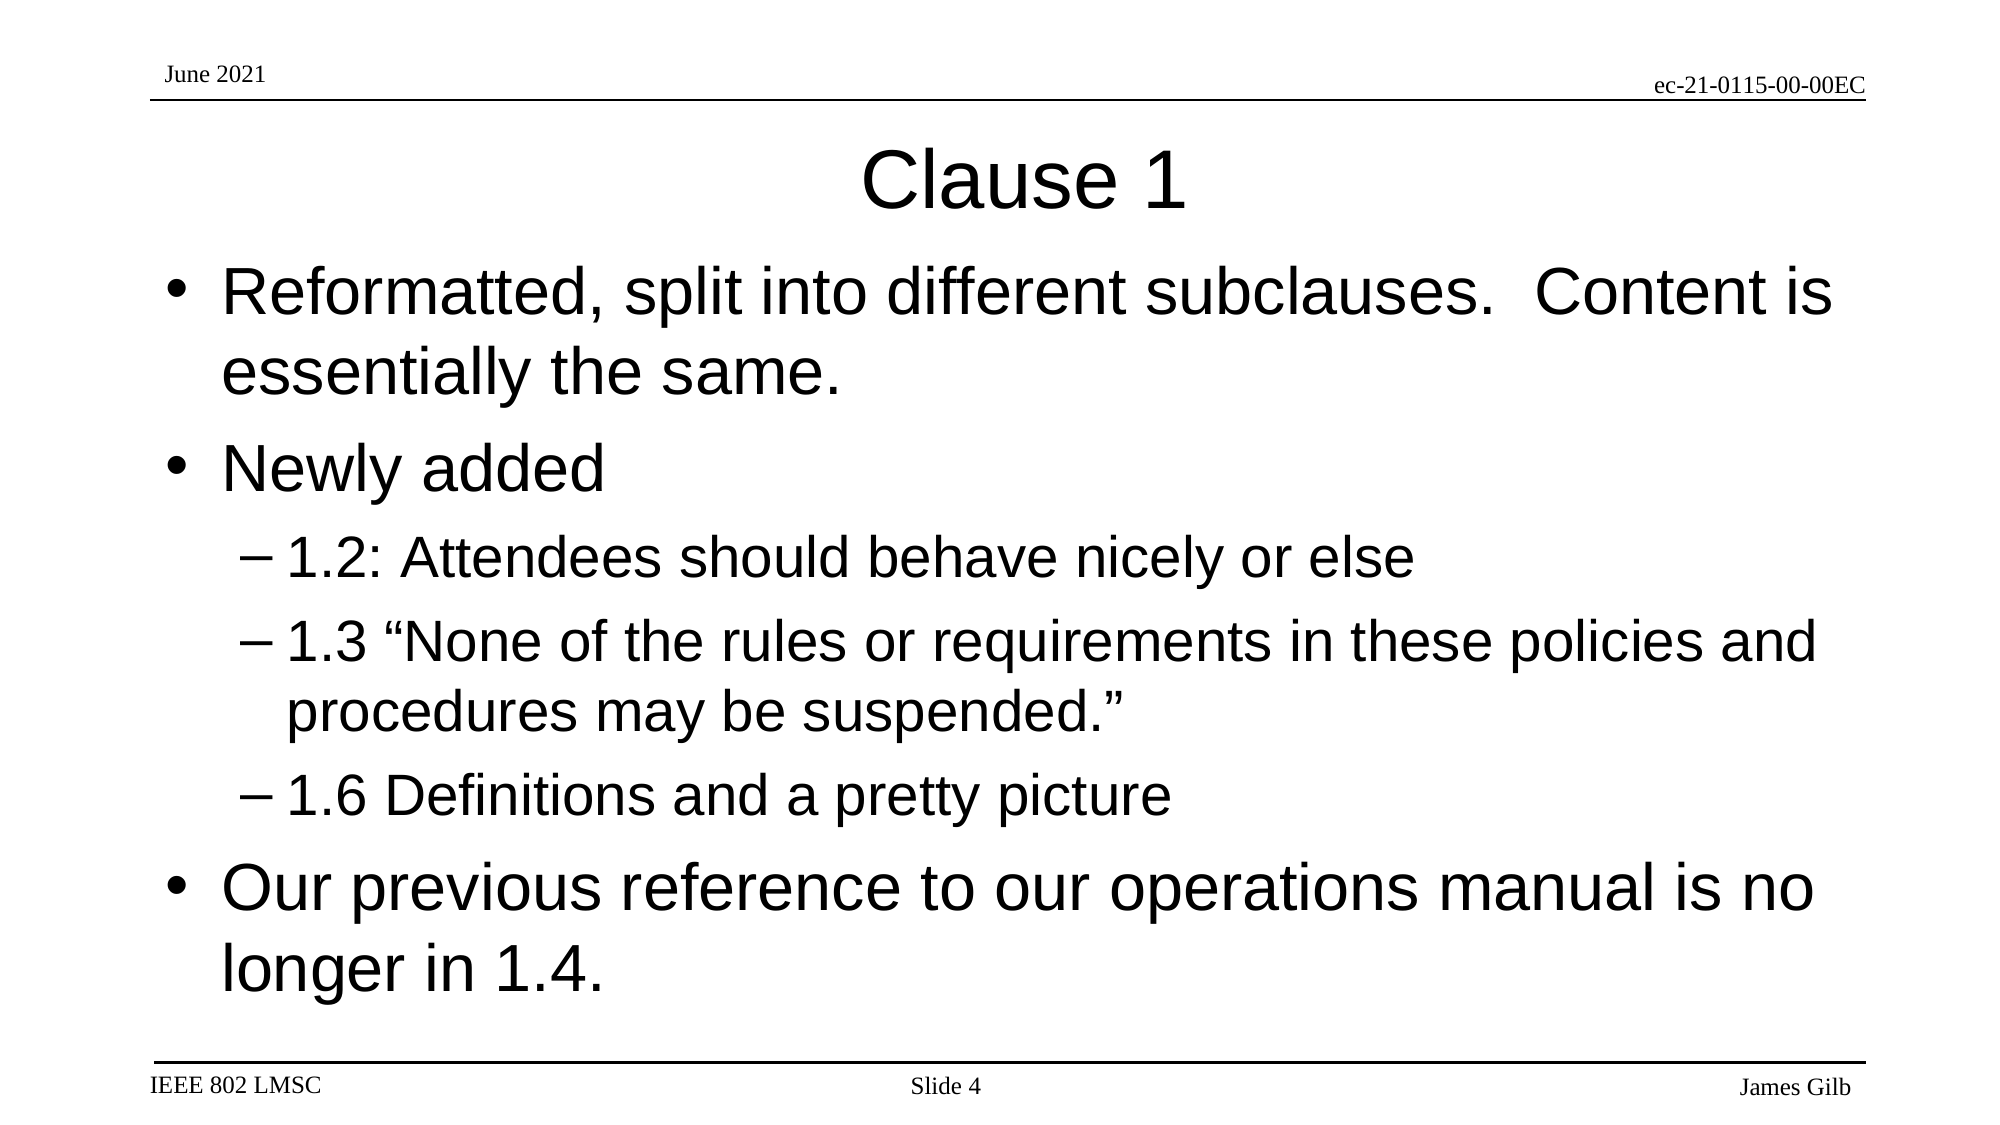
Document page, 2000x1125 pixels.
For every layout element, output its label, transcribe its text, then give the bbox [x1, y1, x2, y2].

title Clause 1 [149, 112, 1900, 238]
list Reformatted, split into different subclauses. Content is essentially the same. Newly added 1.2: Attendees should behave nicely or else 1.3 “None of the rules or requirements in these policies and procedures may be suspended.” 1.6 Definitions and a pretty picture Our previous reference to our operations manual is no longer in 1.4. [149, 239, 1900, 1051]
